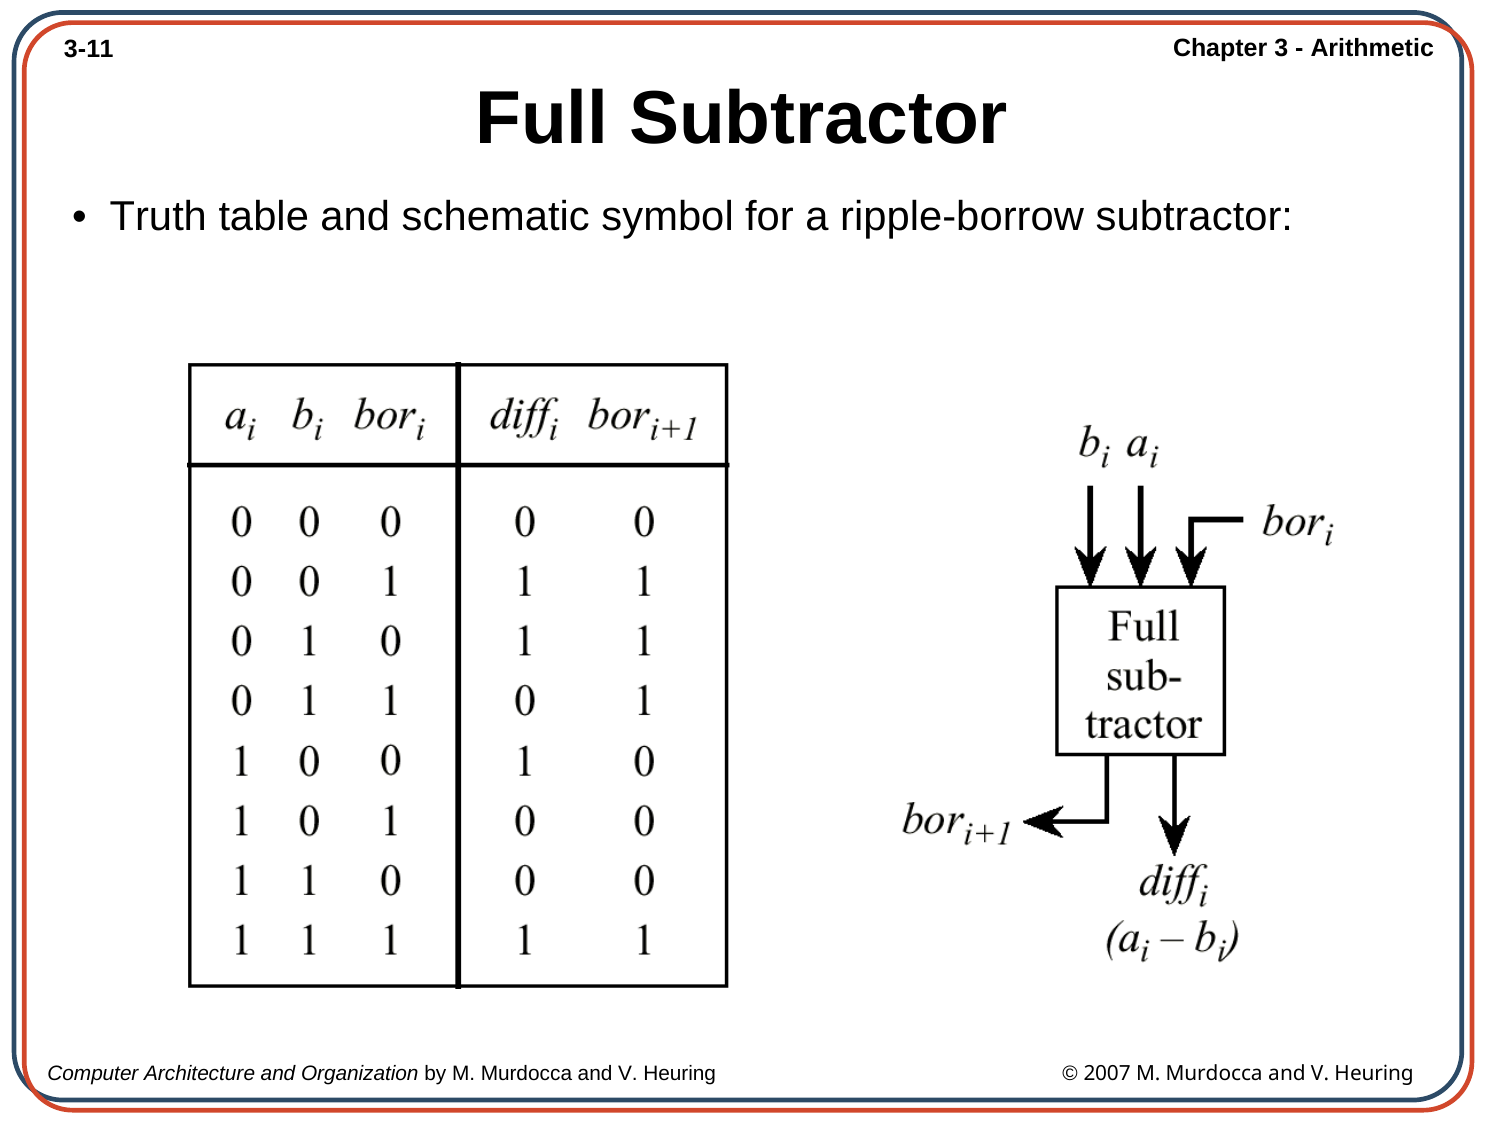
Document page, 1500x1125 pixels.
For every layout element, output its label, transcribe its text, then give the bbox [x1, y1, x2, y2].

title Full Subtractor [37, 75, 1447, 163]
text_box • Truth table and schematic symbol for a ripple-borrow subtractor: [37, 187, 1425, 263]
picture [187, 362, 1334, 990]
